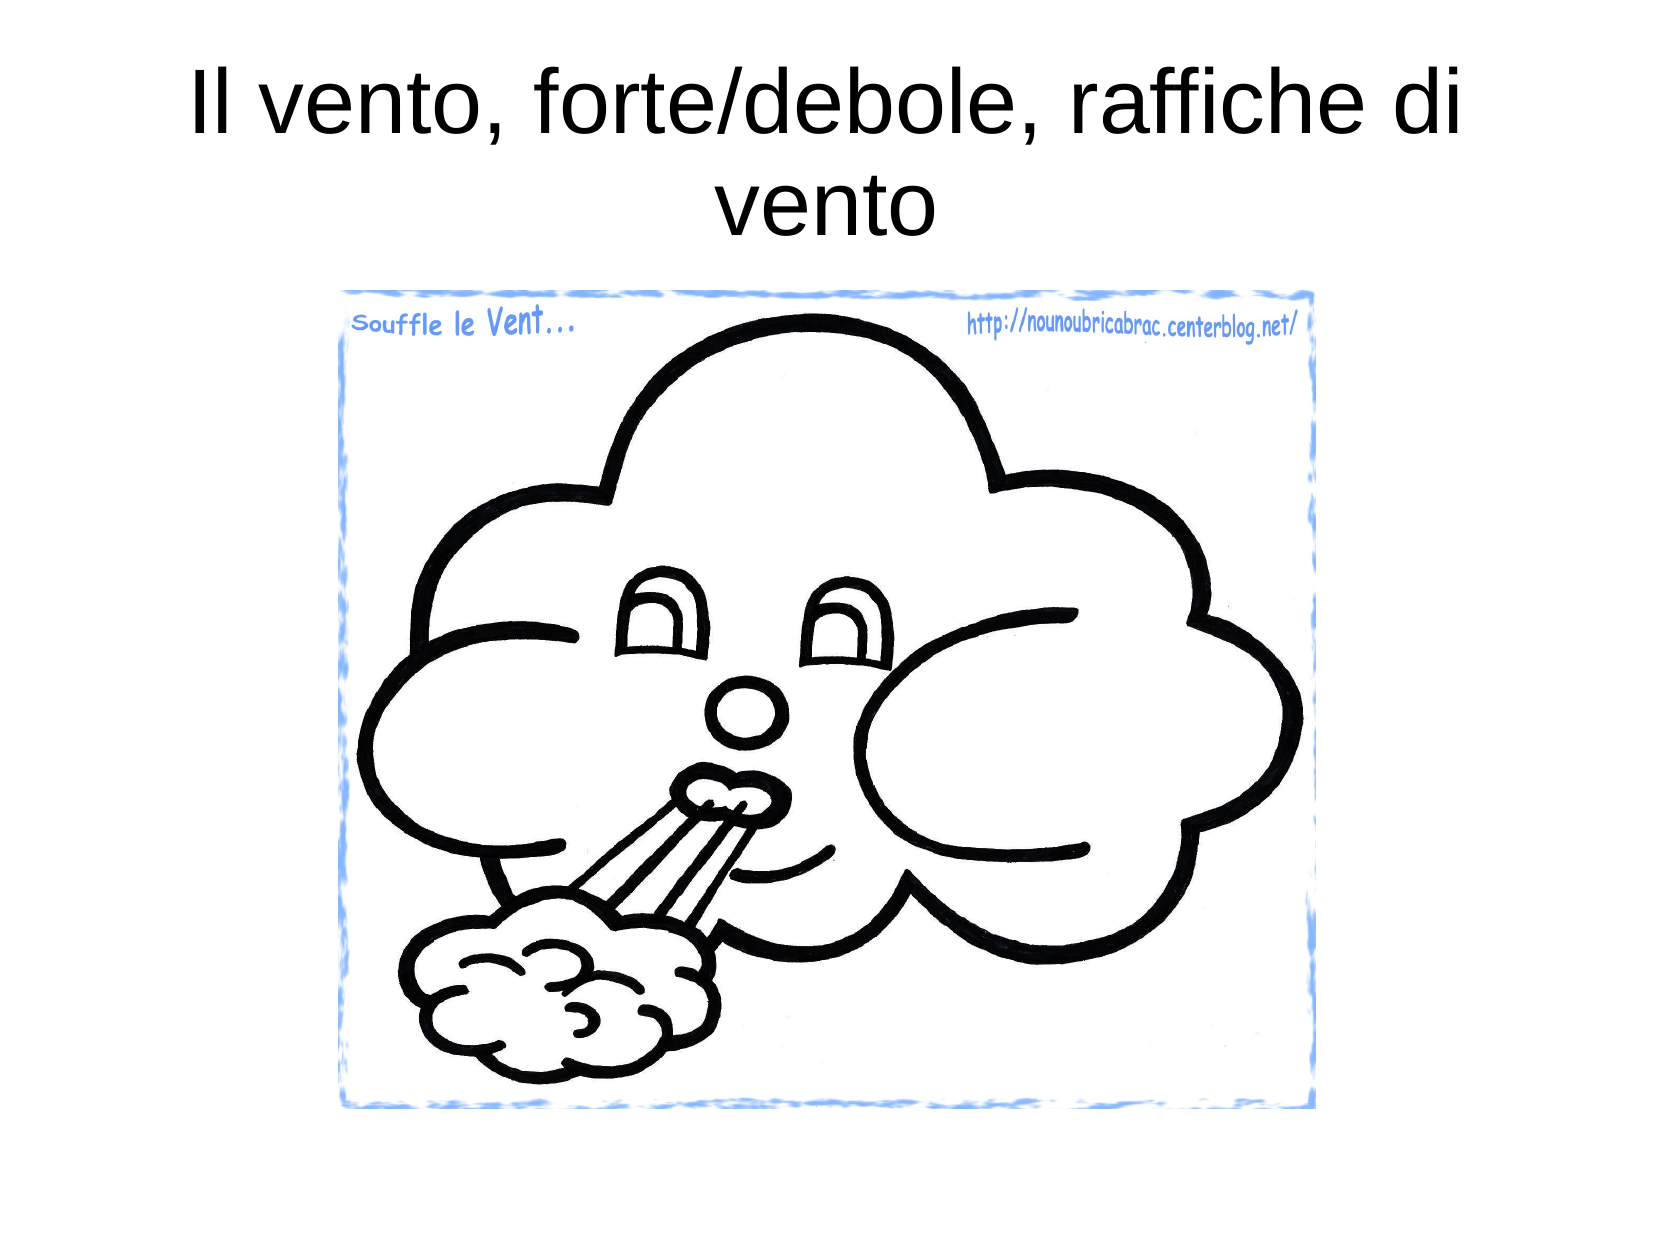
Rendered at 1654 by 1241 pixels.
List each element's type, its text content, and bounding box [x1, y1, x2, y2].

picture [338, 290, 1316, 1109]
title Il vento, forte/debole, raffiche di vento [82, 49, 1571, 257]
